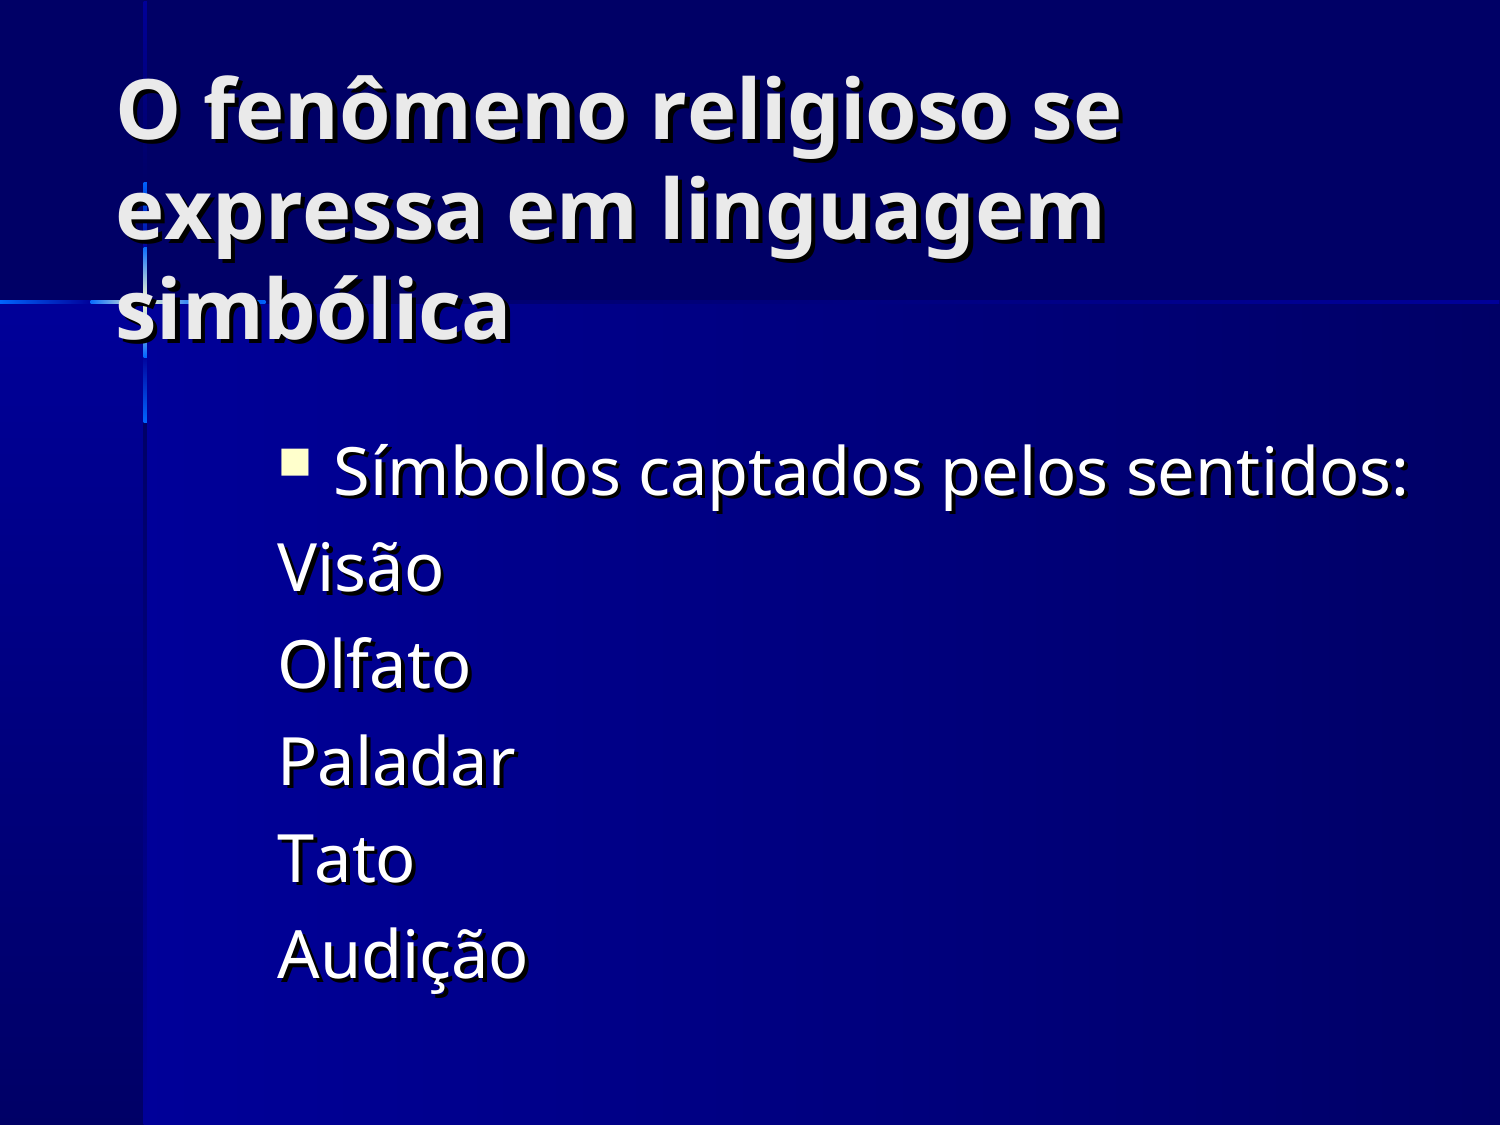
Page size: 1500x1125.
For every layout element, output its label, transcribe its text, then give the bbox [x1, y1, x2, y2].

list Símbolos captados pelos sentidos: Visão Olfato Paladar Tato Audição [262, 420, 1500, 1096]
title O fenômeno religioso se expressa em linguagem simbólica [100, 48, 1413, 364]
